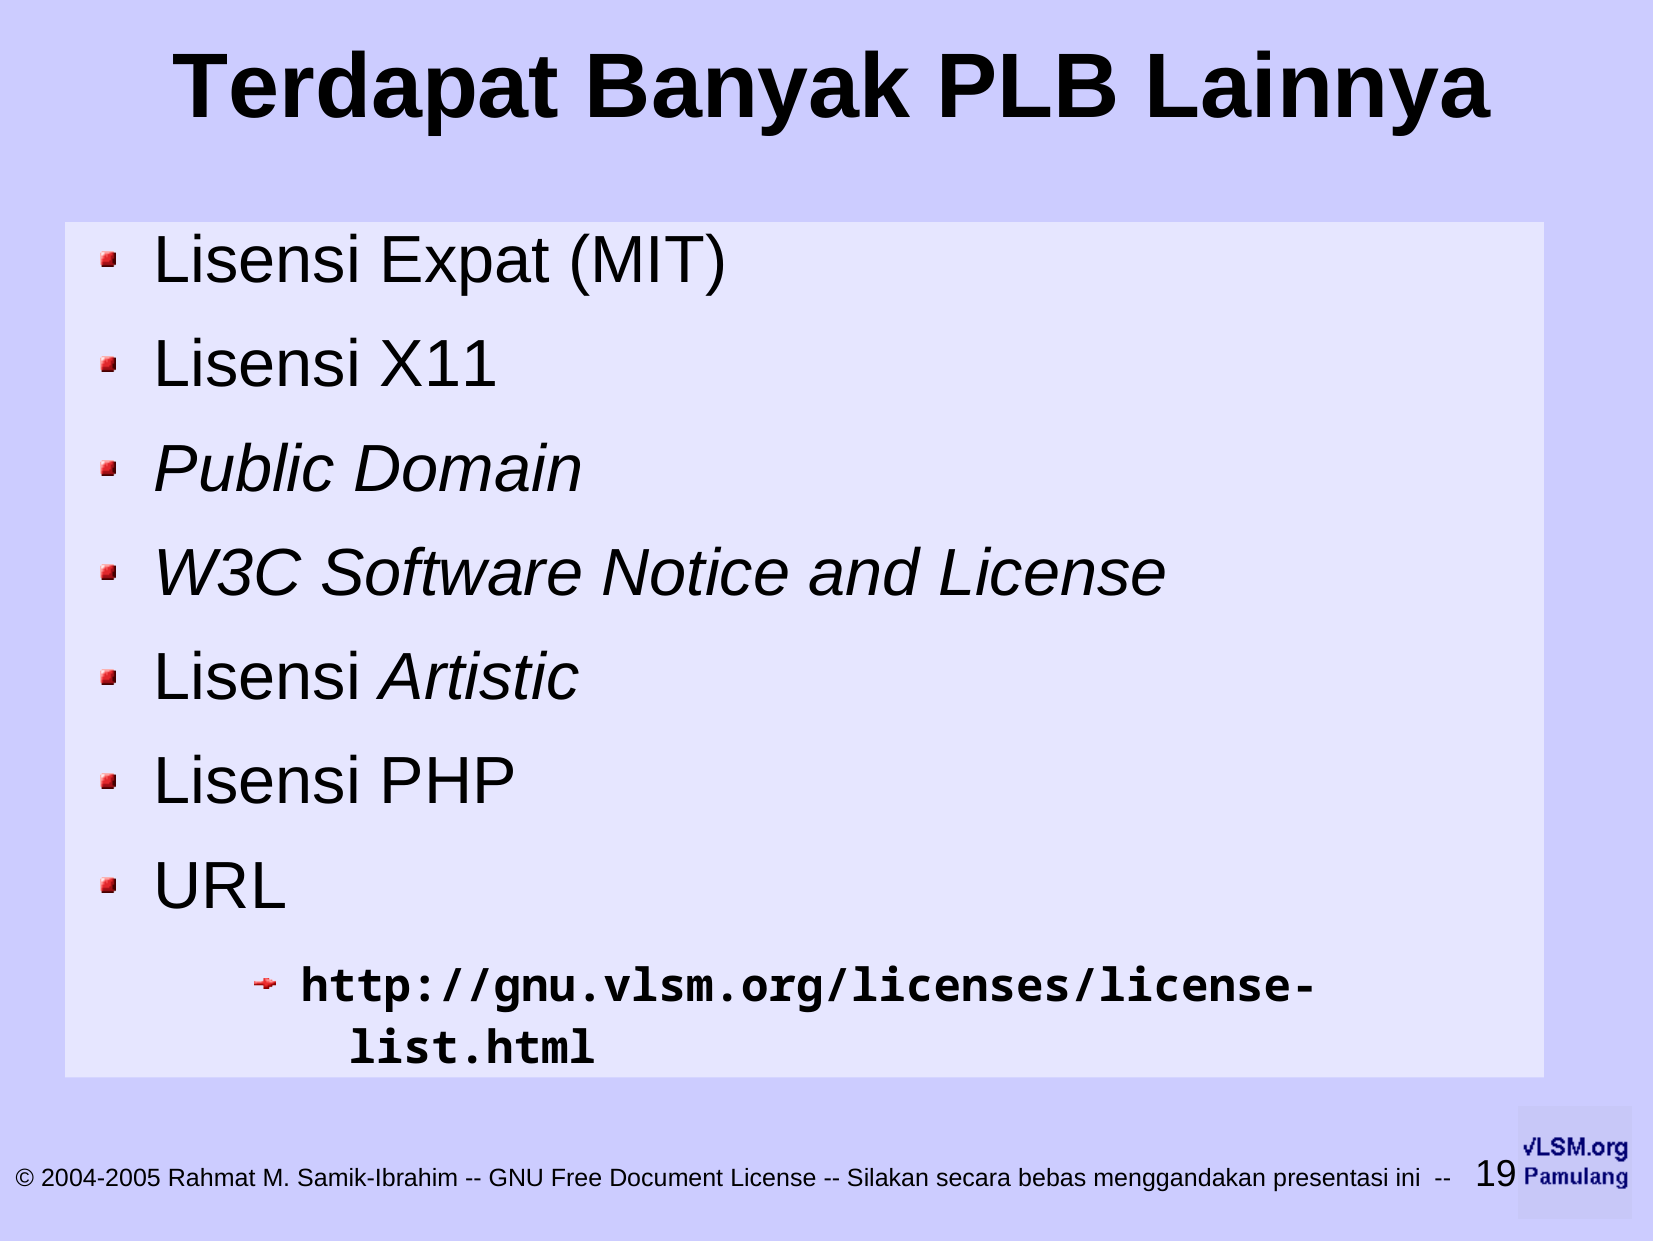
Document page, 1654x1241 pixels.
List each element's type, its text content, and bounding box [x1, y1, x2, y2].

list Lisensi Expat (MIT) Lisensi X11 Public Domain W3C Software Notice and License Lisensi Artistic Lisensi PHP URL http://gnu.vlsm.org/licenses/license-list.html [65, 222, 1544, 1044]
picture [1518, 1106, 1632, 1219]
title Terdapat Banyak PLB Lainnya [40, 31, 1625, 142]
